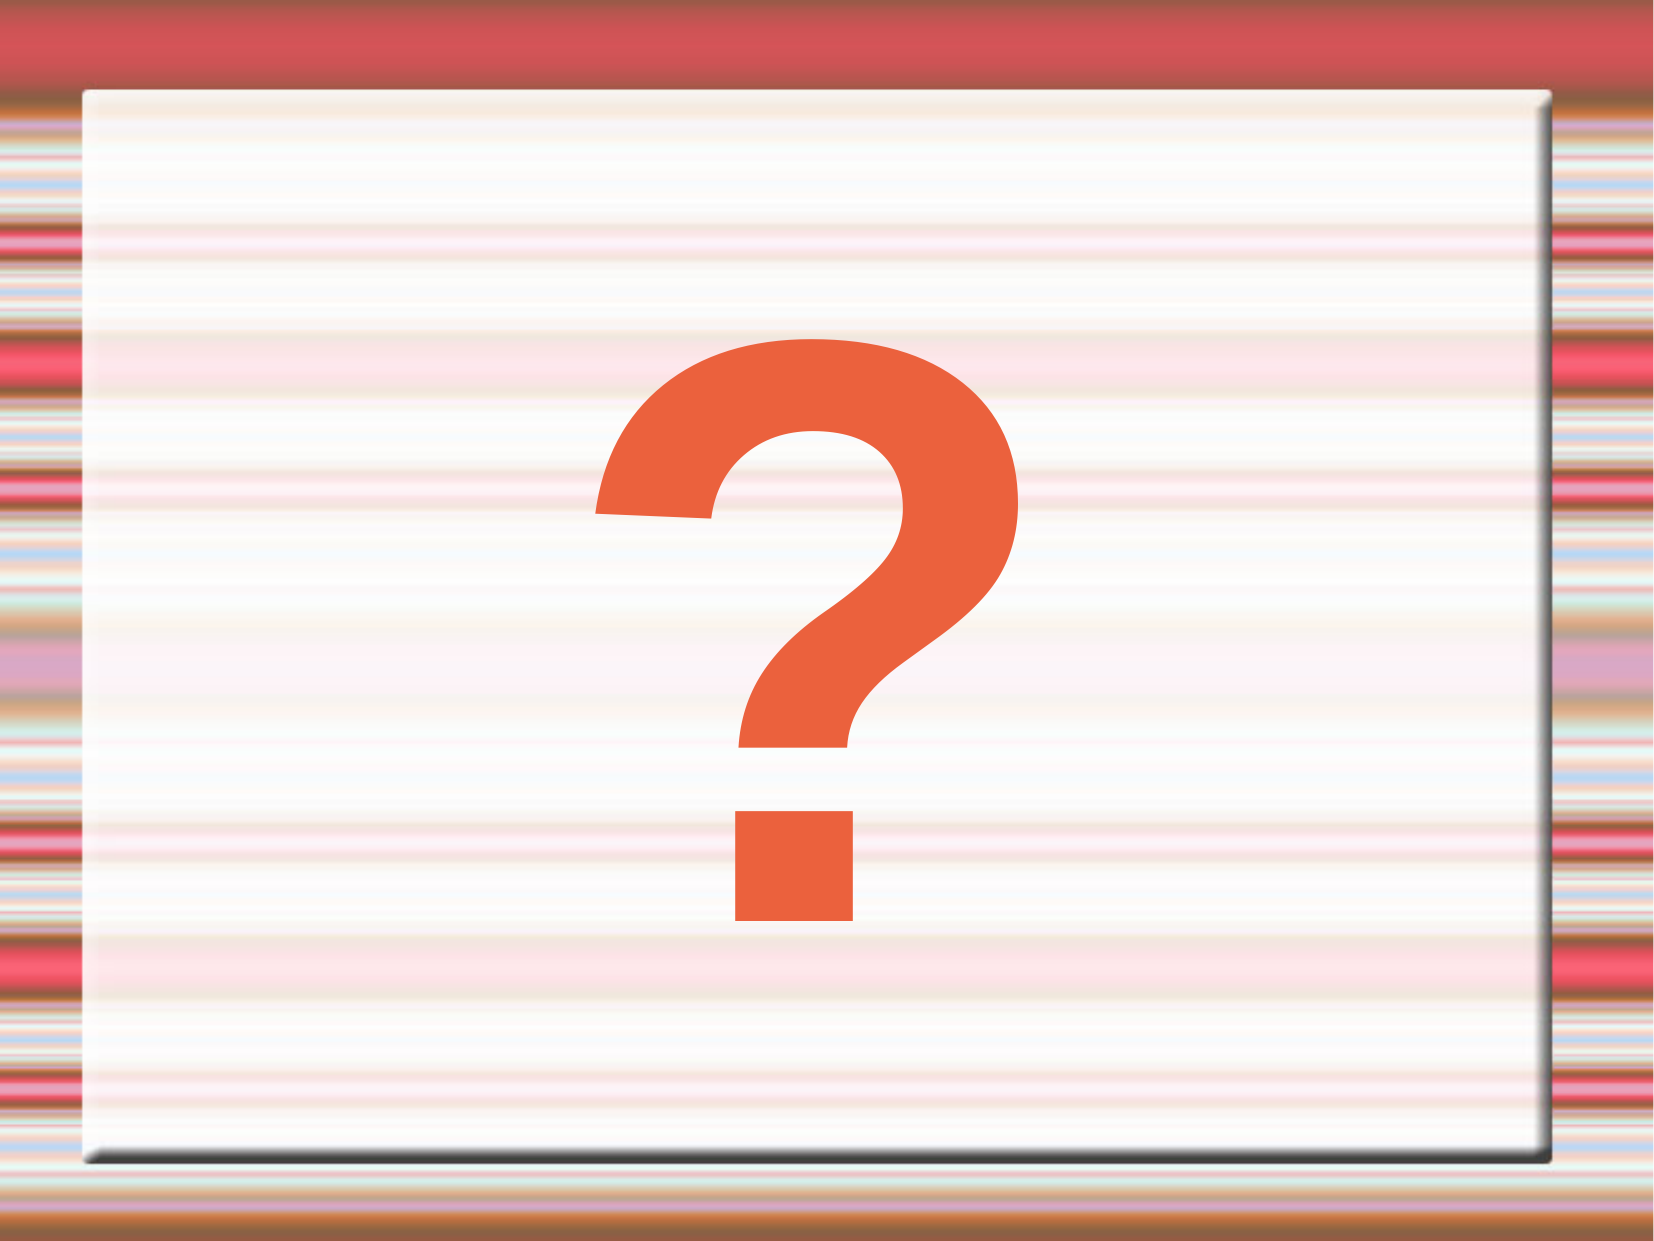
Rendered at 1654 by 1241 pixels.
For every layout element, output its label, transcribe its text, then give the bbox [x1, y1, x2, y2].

picture [0, 0, 1654, 1241]
text_box ? [383, 159, 1241, 1106]
